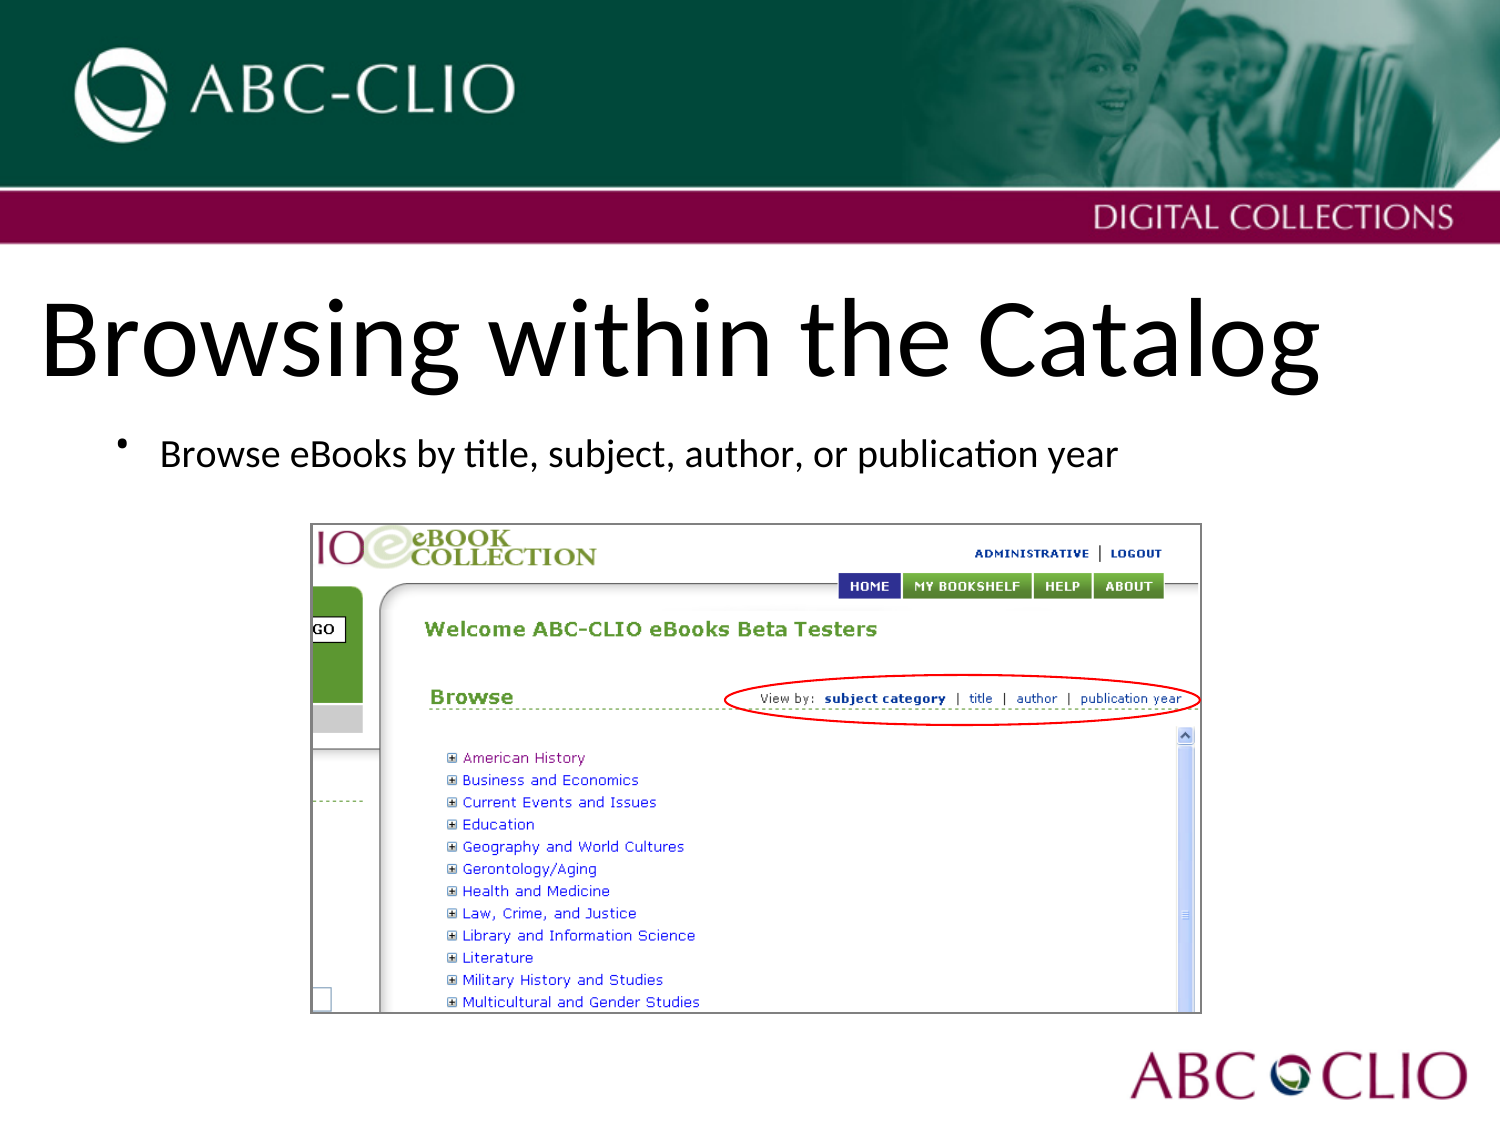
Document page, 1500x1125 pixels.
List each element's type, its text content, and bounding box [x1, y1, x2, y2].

title Browsing within the Catalog [24, 246, 1413, 426]
list Browse eBooks by title, subject, author, or publication year [99, 399, 1426, 488]
picture [87, 1020, 1500, 1125]
picture [312, 525, 1201, 1012]
picture [727, 676, 1198, 723]
picture [0, 0, 1500, 246]
